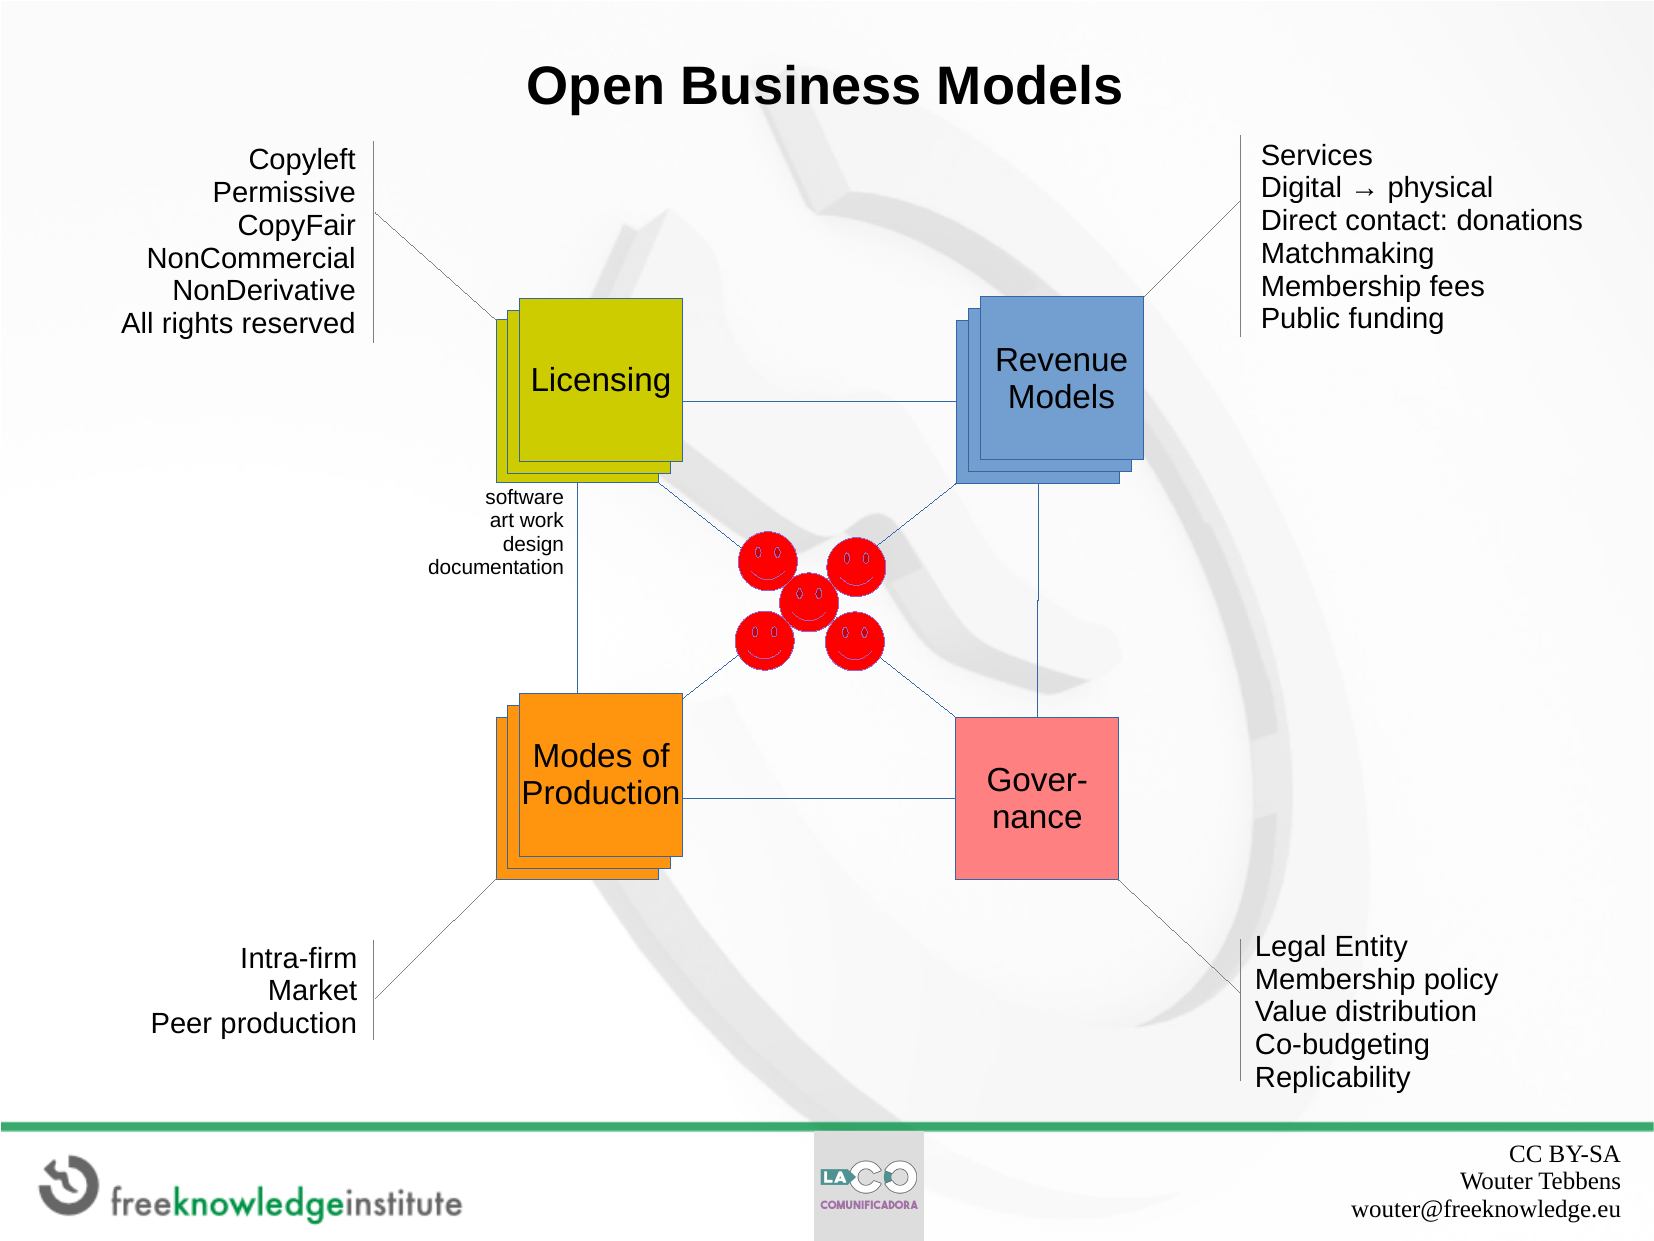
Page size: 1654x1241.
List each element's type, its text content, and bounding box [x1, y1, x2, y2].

text_box Revenue Models [980, 296, 1144, 460]
text_box Intra-firm Market Peer production [107, 934, 373, 1063]
text_box Revenue Models [956, 320, 1120, 484]
text_box Open Business Models [512, 48, 1140, 125]
text_box software art work design documentation [413, 478, 579, 588]
text_box Copyleft Permissive CopyFair NonCommercial NonDerivative All rights reserved [106, 135, 371, 348]
text_box Licensing [507, 310, 671, 474]
text_box Services Digital → physical Direct contact: donations Matchmaking Membership fees Public funding [1246, 131, 1599, 343]
text_box Licensing [519, 298, 683, 462]
text_box Legal Entity Membership policy Value distribution Co-budgeting Replicability [1240, 922, 1514, 1102]
text_box Licensing [496, 319, 659, 483]
text_box Gover- nance [955, 717, 1119, 880]
picture [1, 1, 1654, 1241]
text_box [496, 705, 671, 880]
text_box Revenue Models [968, 308, 1132, 472]
text_box [735, 531, 886, 671]
text_box Modes of Production [519, 693, 683, 857]
